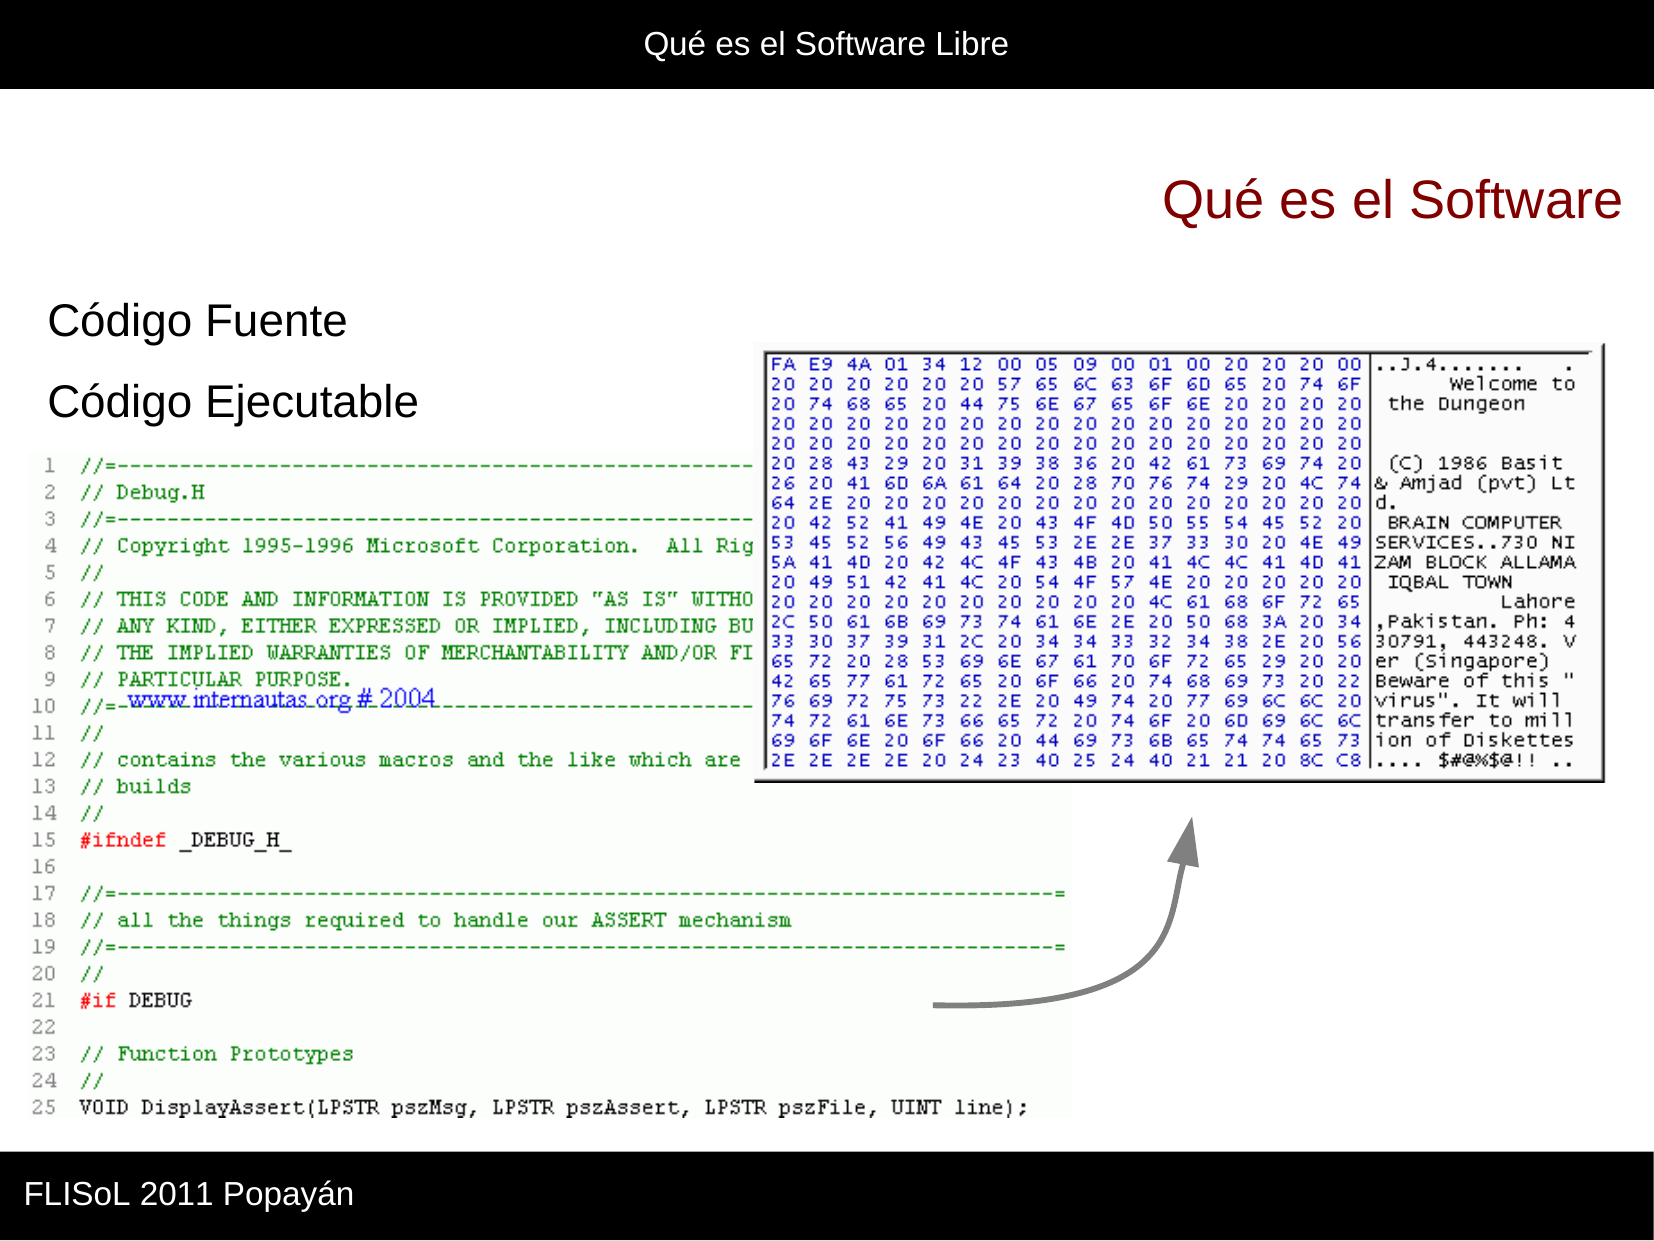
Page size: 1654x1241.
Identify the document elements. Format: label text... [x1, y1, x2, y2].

list Código Fuente Código Ejecutable [29, 295, 1625, 1122]
title Qué es el Software [147, 147, 1625, 252]
picture [28, 342, 1607, 1118]
